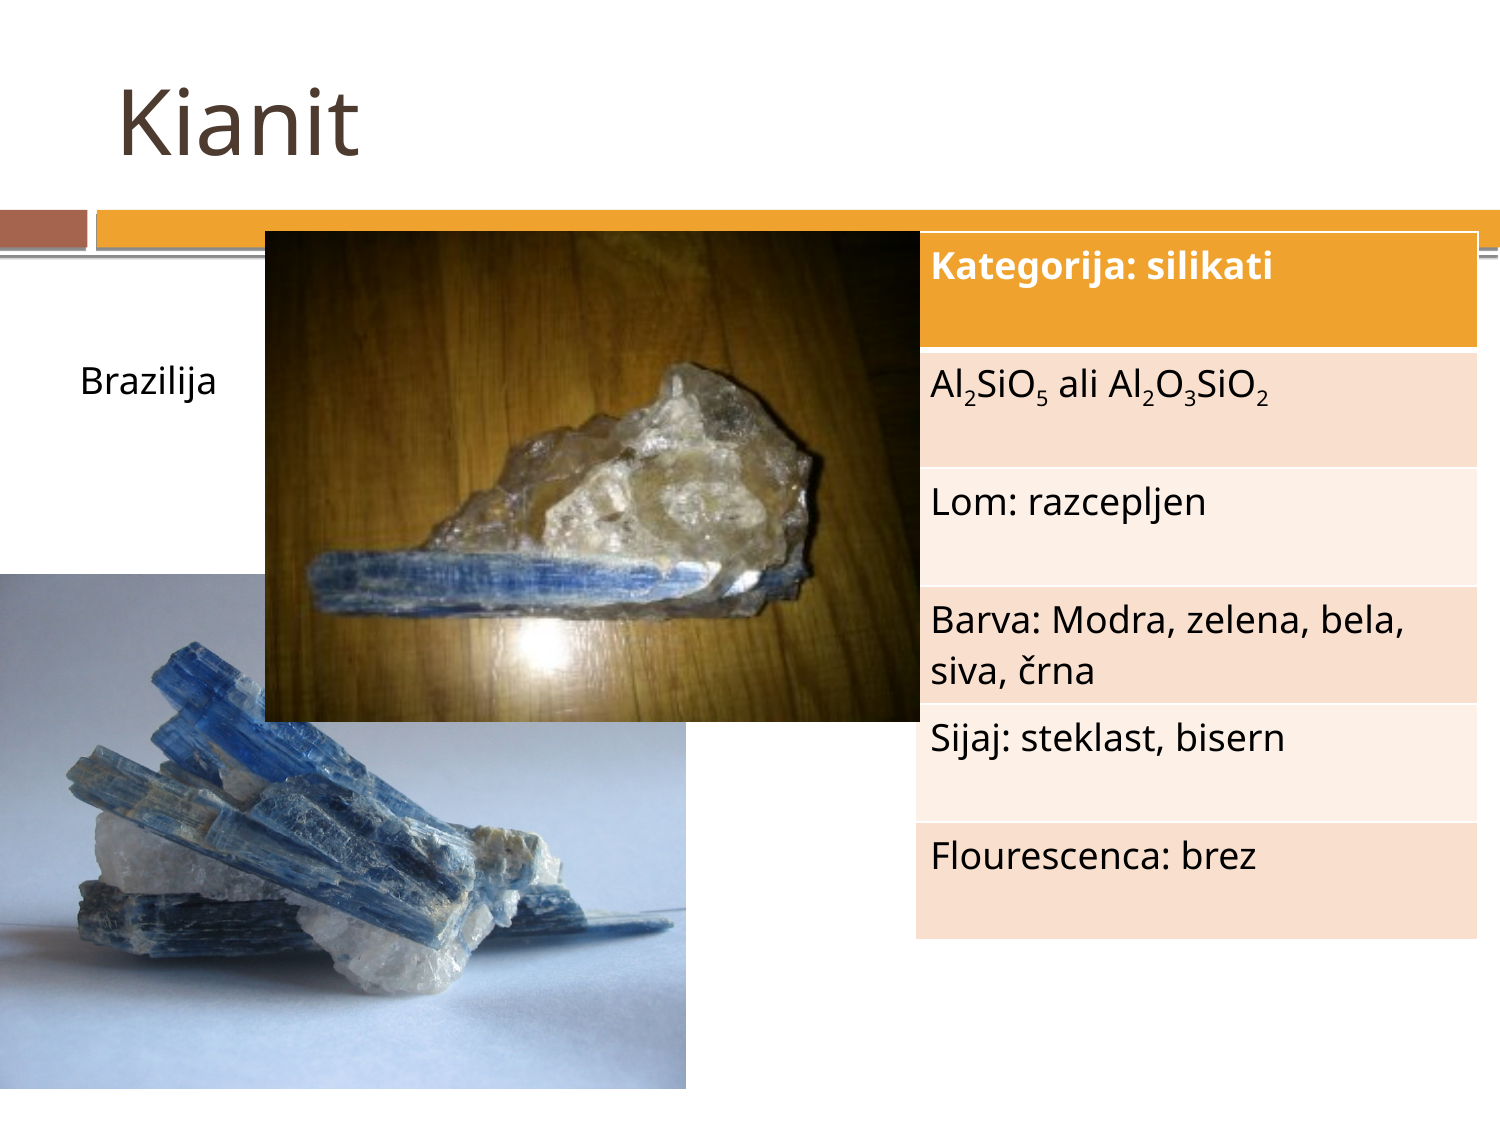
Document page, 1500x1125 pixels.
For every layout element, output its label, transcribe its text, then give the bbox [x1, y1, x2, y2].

table_cell Al2SiO5 ali Al2O3SiO2 [920, 353, 1477, 467]
table_cell Barva: Modra, zelena, bela, siva, črna [920, 587, 1477, 703]
title Kianit [100, 37, 1438, 200]
table_cell Flourescenca: brez [916, 823, 1477, 939]
table_cell Sijaj: steklast, bisern [916, 705, 1477, 821]
text_box Brazilija [64, 349, 243, 410]
picture [0, 231, 920, 1089]
table_header Kategorija: silikati [920, 233, 1477, 347]
table_cell Lom: razcepljen [920, 469, 1477, 585]
